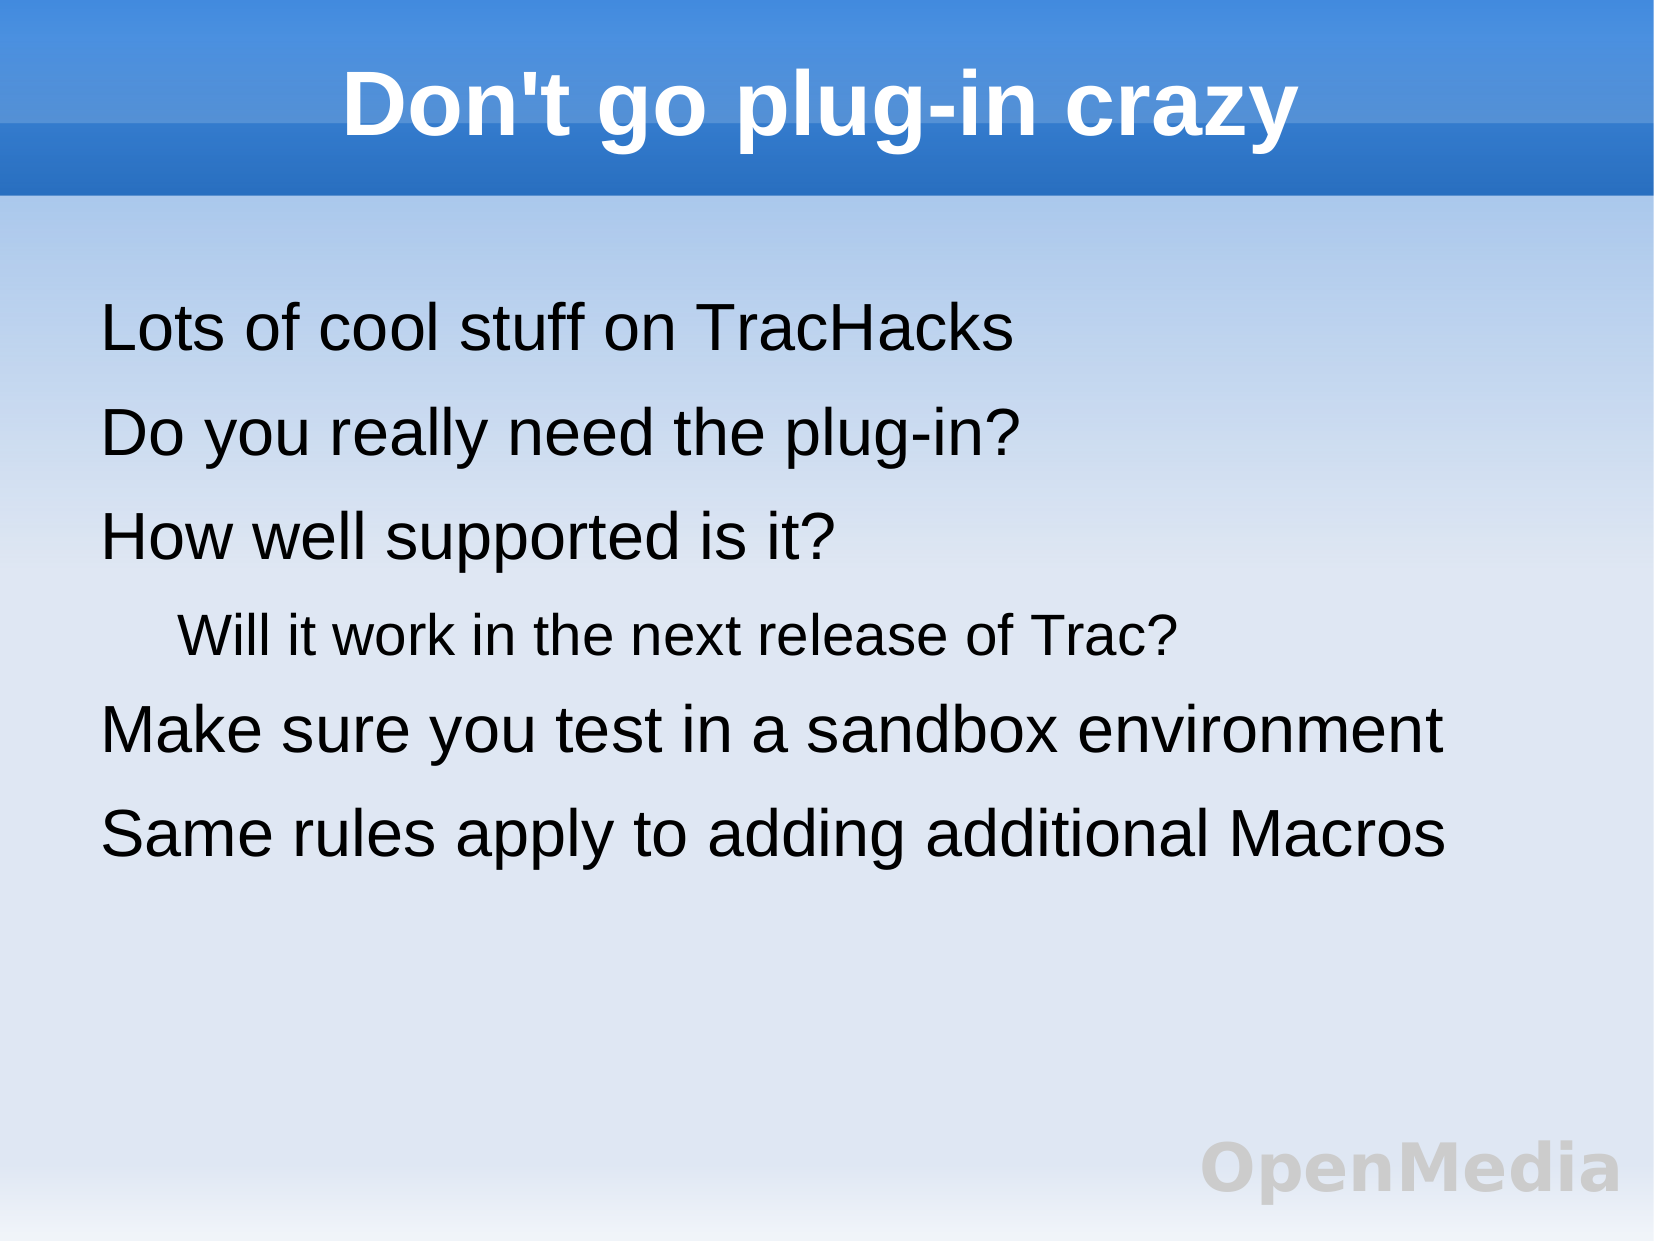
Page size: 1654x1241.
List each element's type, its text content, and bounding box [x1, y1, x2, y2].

title Don't go plug-in crazy [76, 0, 1565, 208]
picture [0, 0, 1654, 1241]
list Lots of cool stuff on TracHacks Do you really need the plug-in? How well supported is it? Will it work in the next release of Trac? Make sure you test in a sandbox environment Same rules apply to adding additional Macros [82, 290, 1571, 1109]
